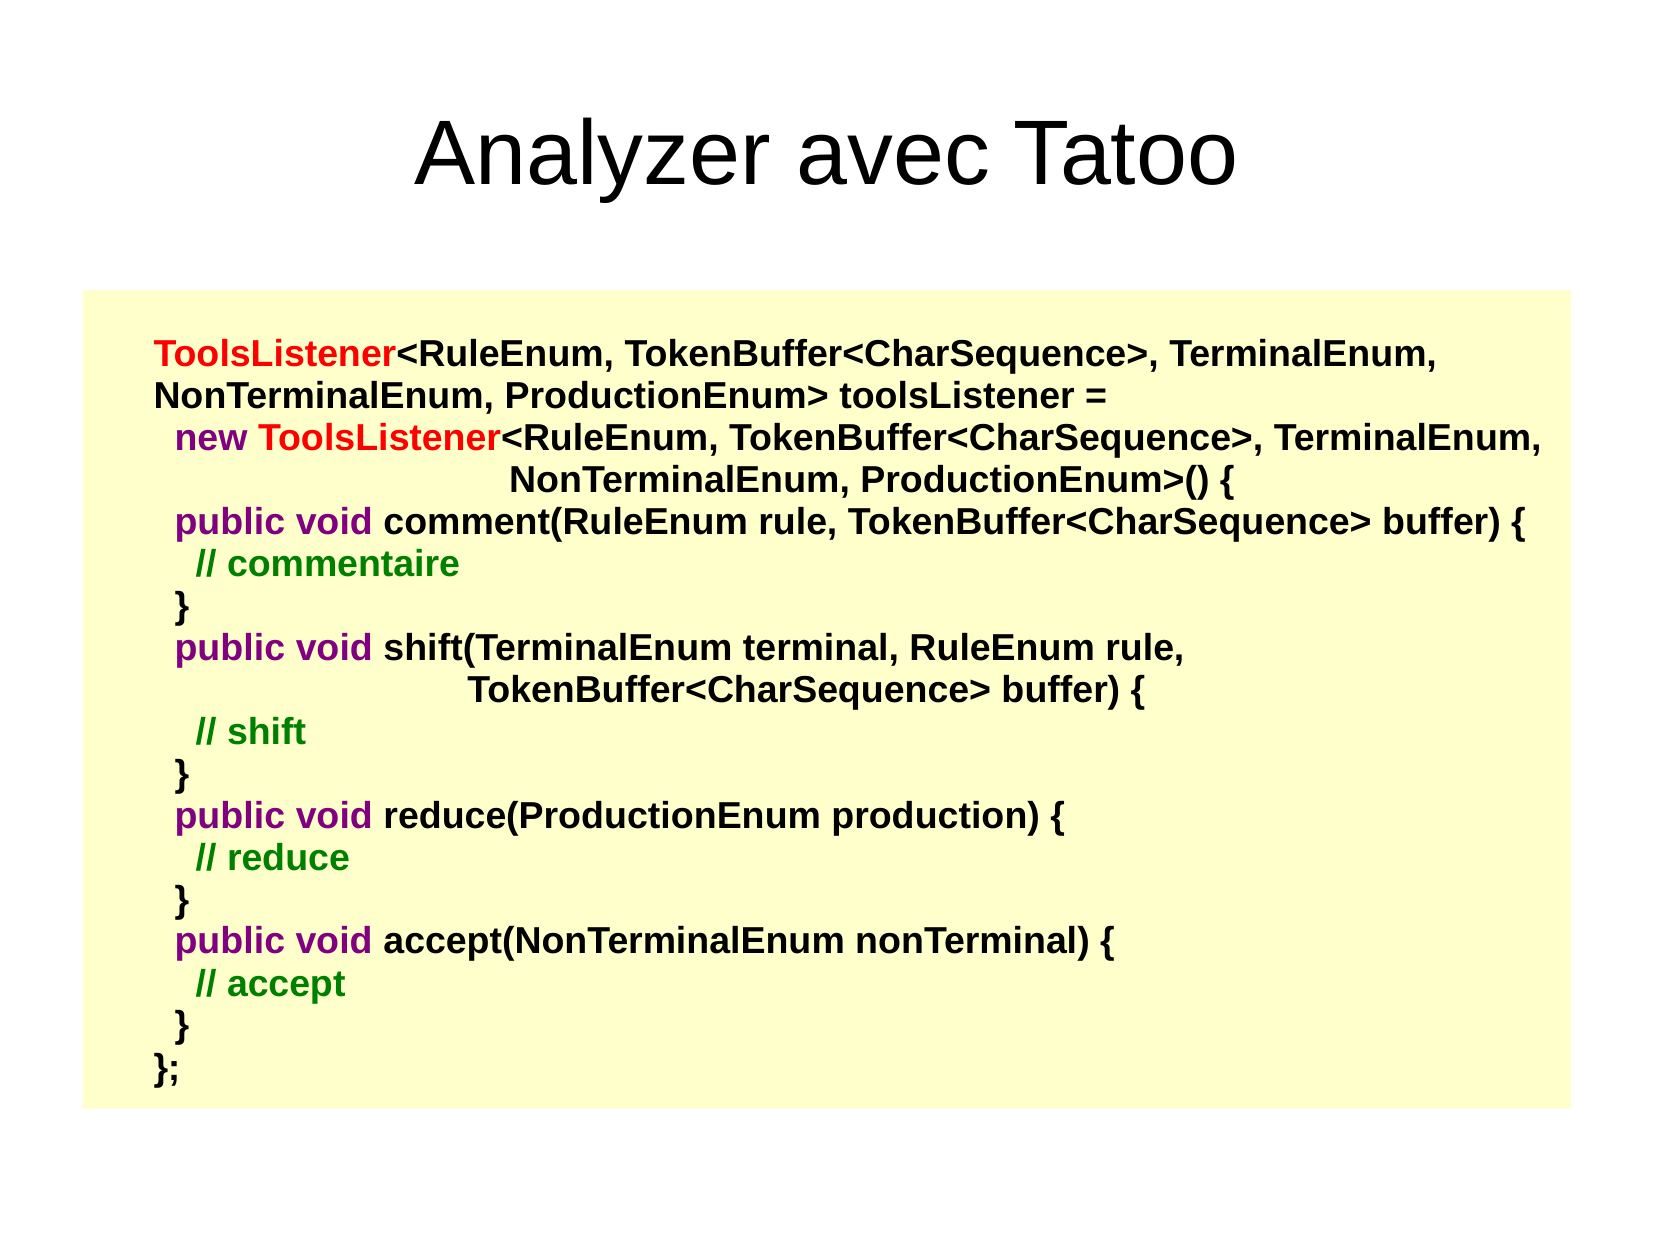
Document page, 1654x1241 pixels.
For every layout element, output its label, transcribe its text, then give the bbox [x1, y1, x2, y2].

list ToolsListener<RuleEnum, TokenBuffer<CharSequence>, TerminalEnum, NonTerminalEnum, ProductionEnum> toolsListener = new ToolsListener<RuleEnum, TokenBuffer<CharSequence>, TerminalEnum, NonTerminalEnum, ProductionEnum>() { public void comment(RuleEnum rule, TokenBuffer<CharSequence> buffer) { // commentaire } public void shift(TerminalEnum terminal, RuleEnum rule, TokenBuffer<CharSequence> buffer) { // shift } public void reduce(ProductionEnum production) { // reduce } public void accept(NonTerminalEnum nonTerminal) { // accept } }; [82, 290, 1571, 1109]
title Analyzer avec Tatoo [82, 49, 1571, 257]
